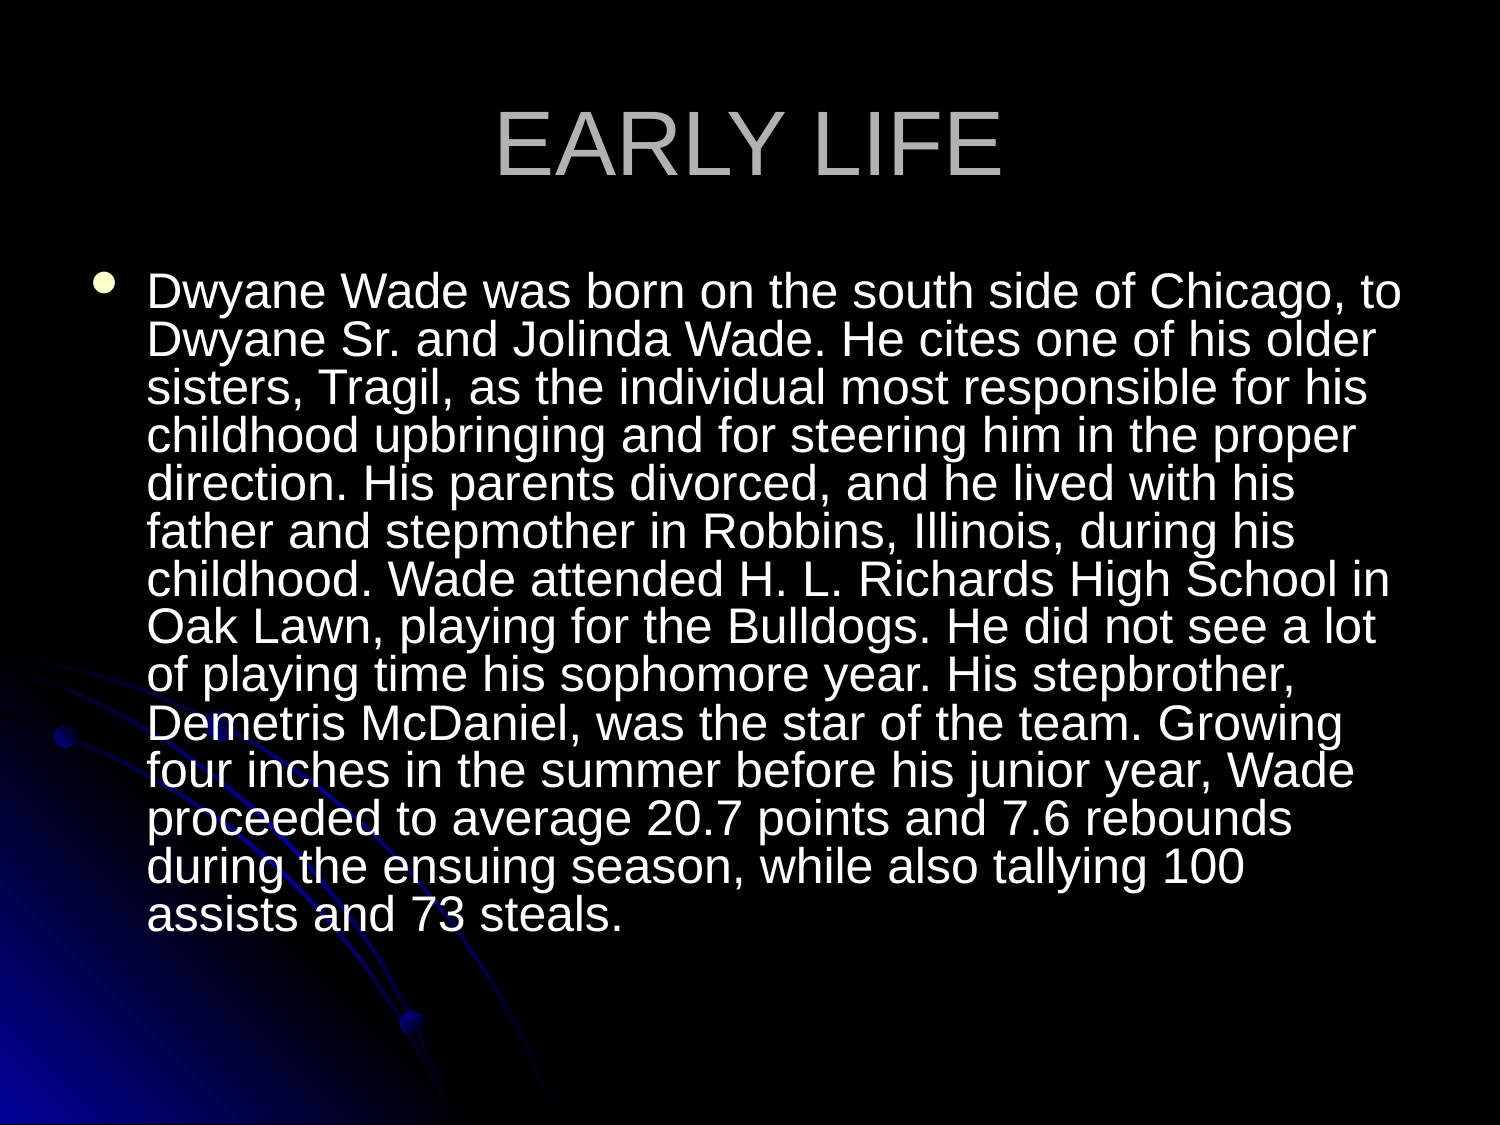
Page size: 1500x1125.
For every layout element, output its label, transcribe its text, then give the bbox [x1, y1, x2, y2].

title EARLY LIFE [75, 45, 1425, 233]
list Dwyane Wade was born on the south side of Chicago, to Dwyane Sr. and Jolinda Wade. He cites one of his older sisters, Tragil, as the individual most responsible for his childhood upbringing and for steering him in the proper direction. His parents divorced, and he lived with his father and stepmother in Robbins, Illinois, during his childhood. Wade attended H. L. Richards High School in Oak Lawn, playing for the Bulldogs. He did not see a lot of playing time his sophomore year. His stepbrother, Demetris McDaniel, was the star of the team. Growing four inches in the summer before his junior year, Wade proceeded to average 20.7 points and 7.6 rebounds during the ensuing season, while also tallying 100 assists and 73 steals. [75, 262, 1425, 1006]
